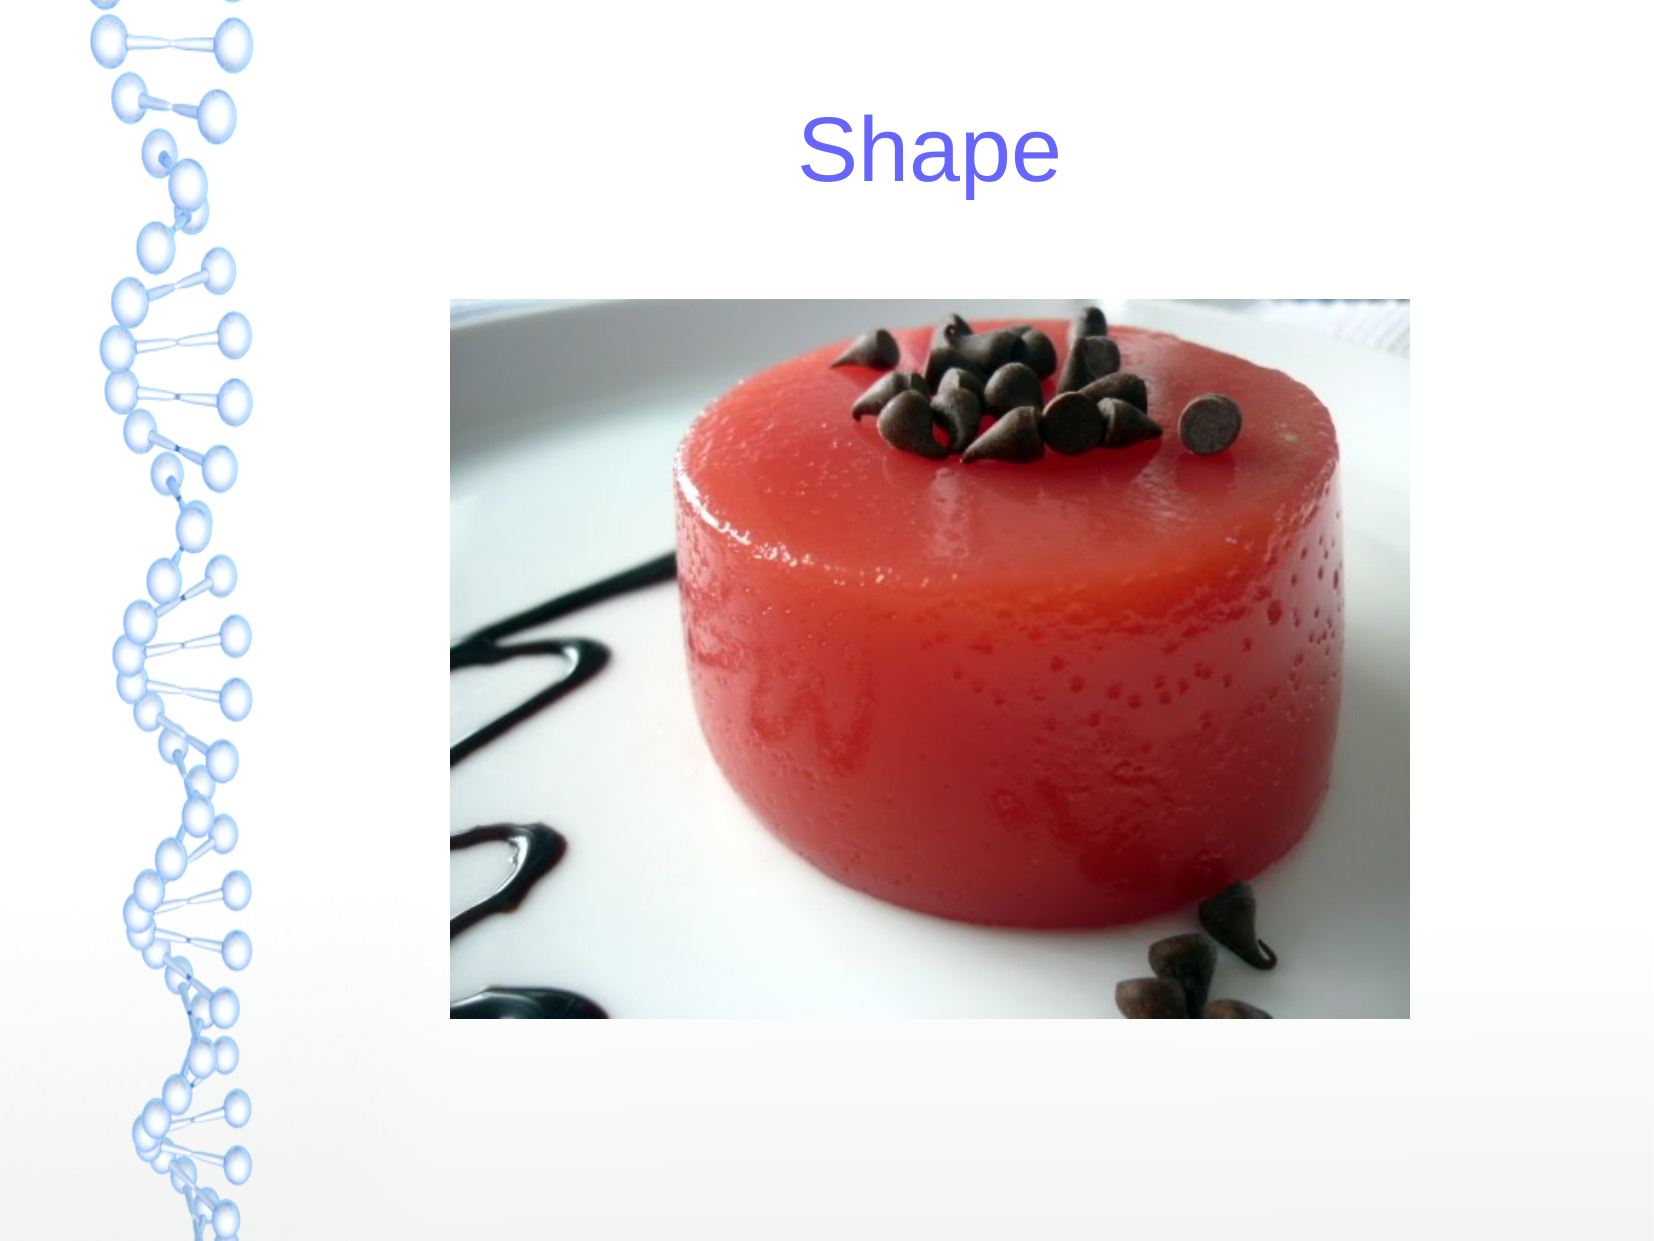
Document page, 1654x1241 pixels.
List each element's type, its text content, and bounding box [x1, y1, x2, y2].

title Shape [265, 47, 1595, 252]
picture [0, 0, 1654, 1241]
